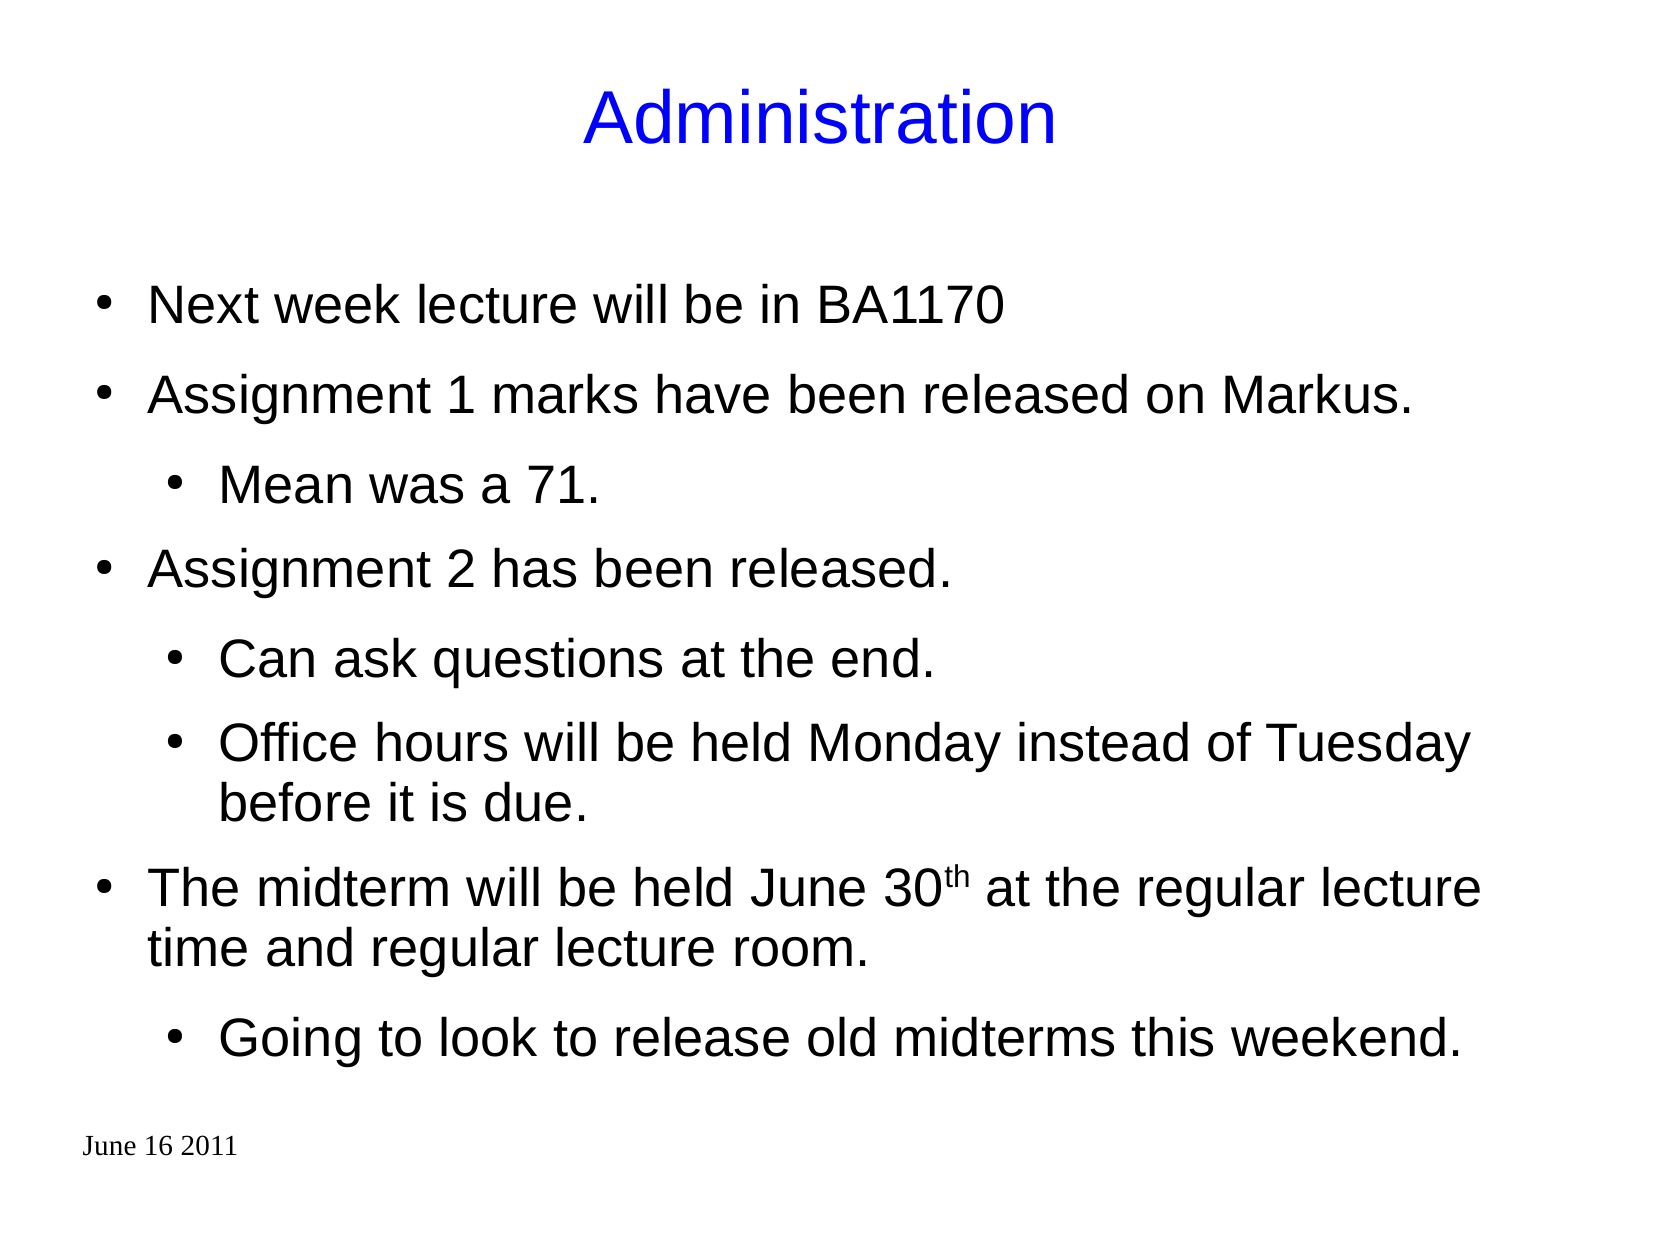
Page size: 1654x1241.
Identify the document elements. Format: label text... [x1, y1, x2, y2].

list Next week lecture will be in BA1170 Assignment 1 marks have been released on Markus. Mean was a 71. Assignment 2 has been released. Can ask questions at the end. Office hours will be held Monday instead of Tuesday before it is due. The midterm will be held June 30th at the regular lecture time and regular lecture room. Going to look to release old midterms this weekend. [76, 274, 1565, 1093]
title Administration [76, 58, 1565, 178]
